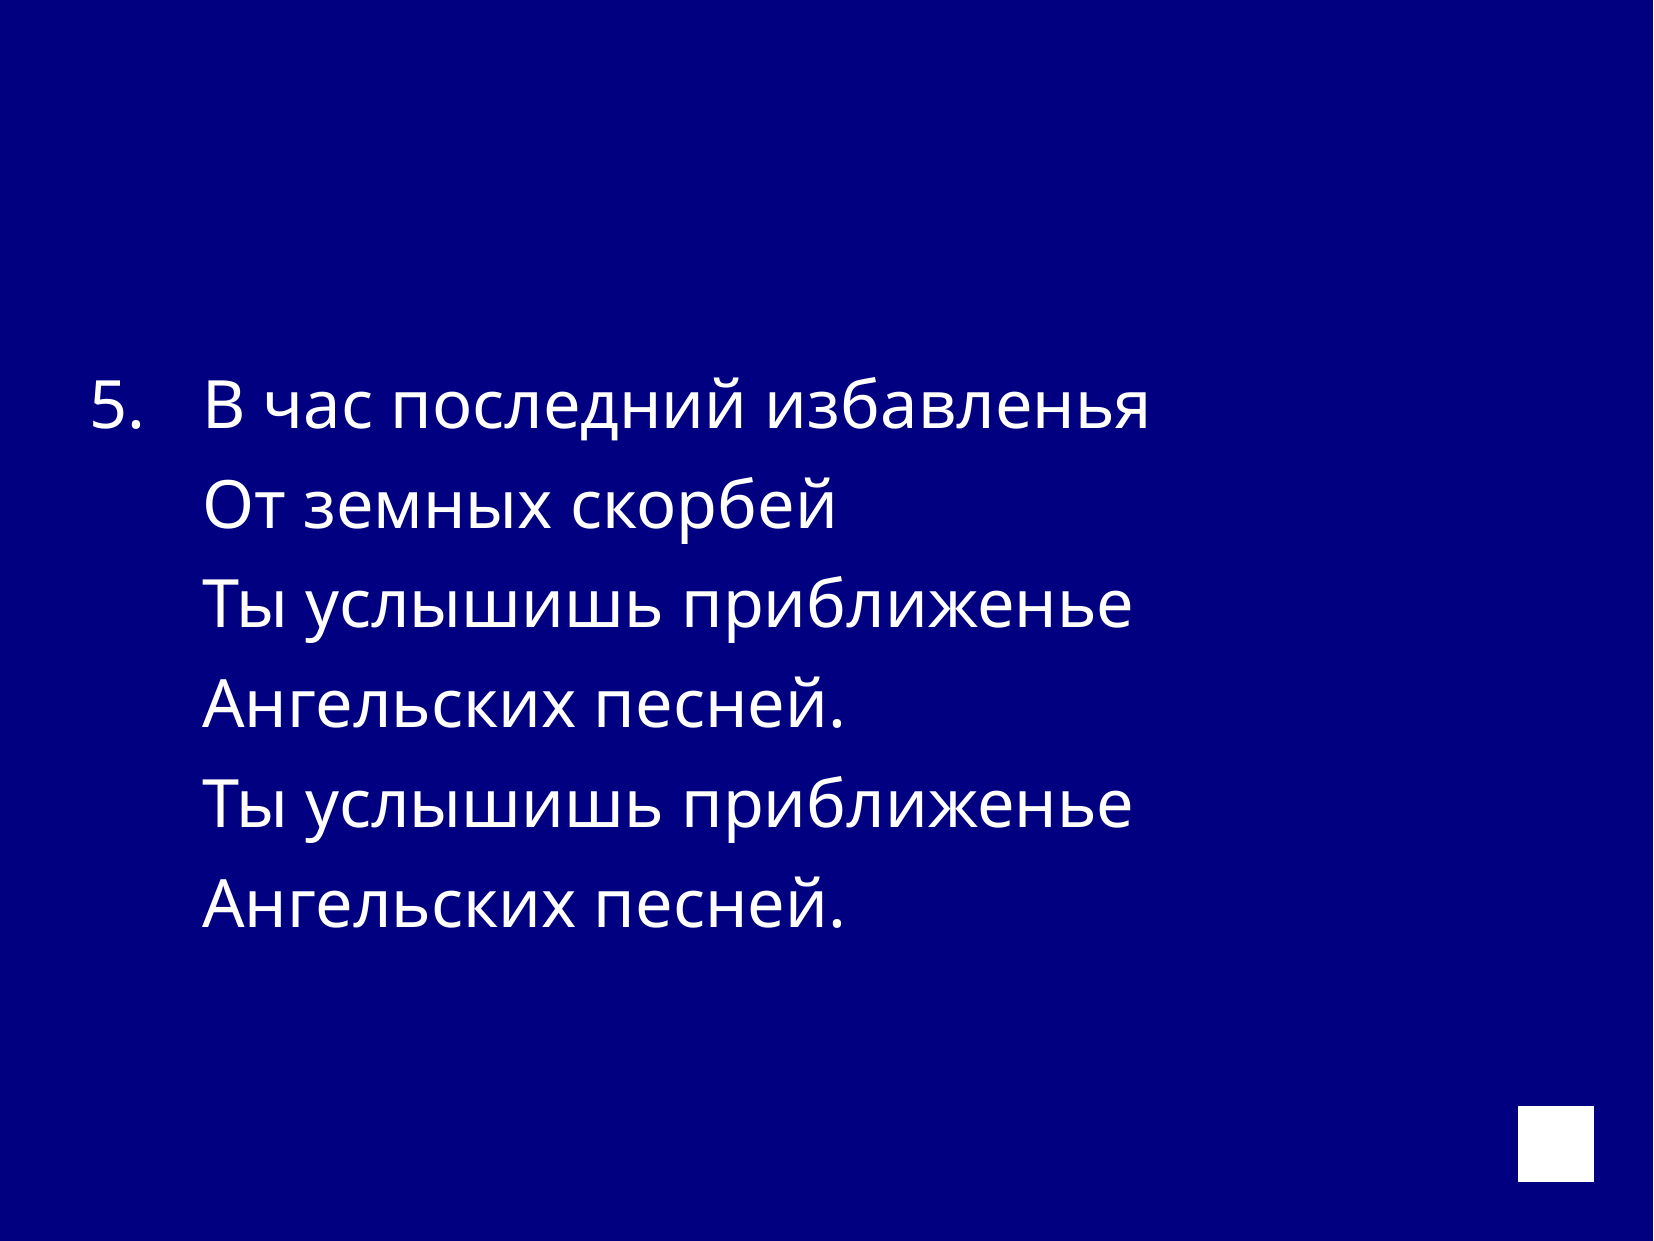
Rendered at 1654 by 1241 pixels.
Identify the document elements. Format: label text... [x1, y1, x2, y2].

text_box [1518, 1106, 1594, 1182]
text_box 5. В час последний избавленья От земных скорбей Ты услышишь приближенье Ангельских песней. Ты услышишь приближенье Ангельских песней. [75, 150, 1576, 1163]
